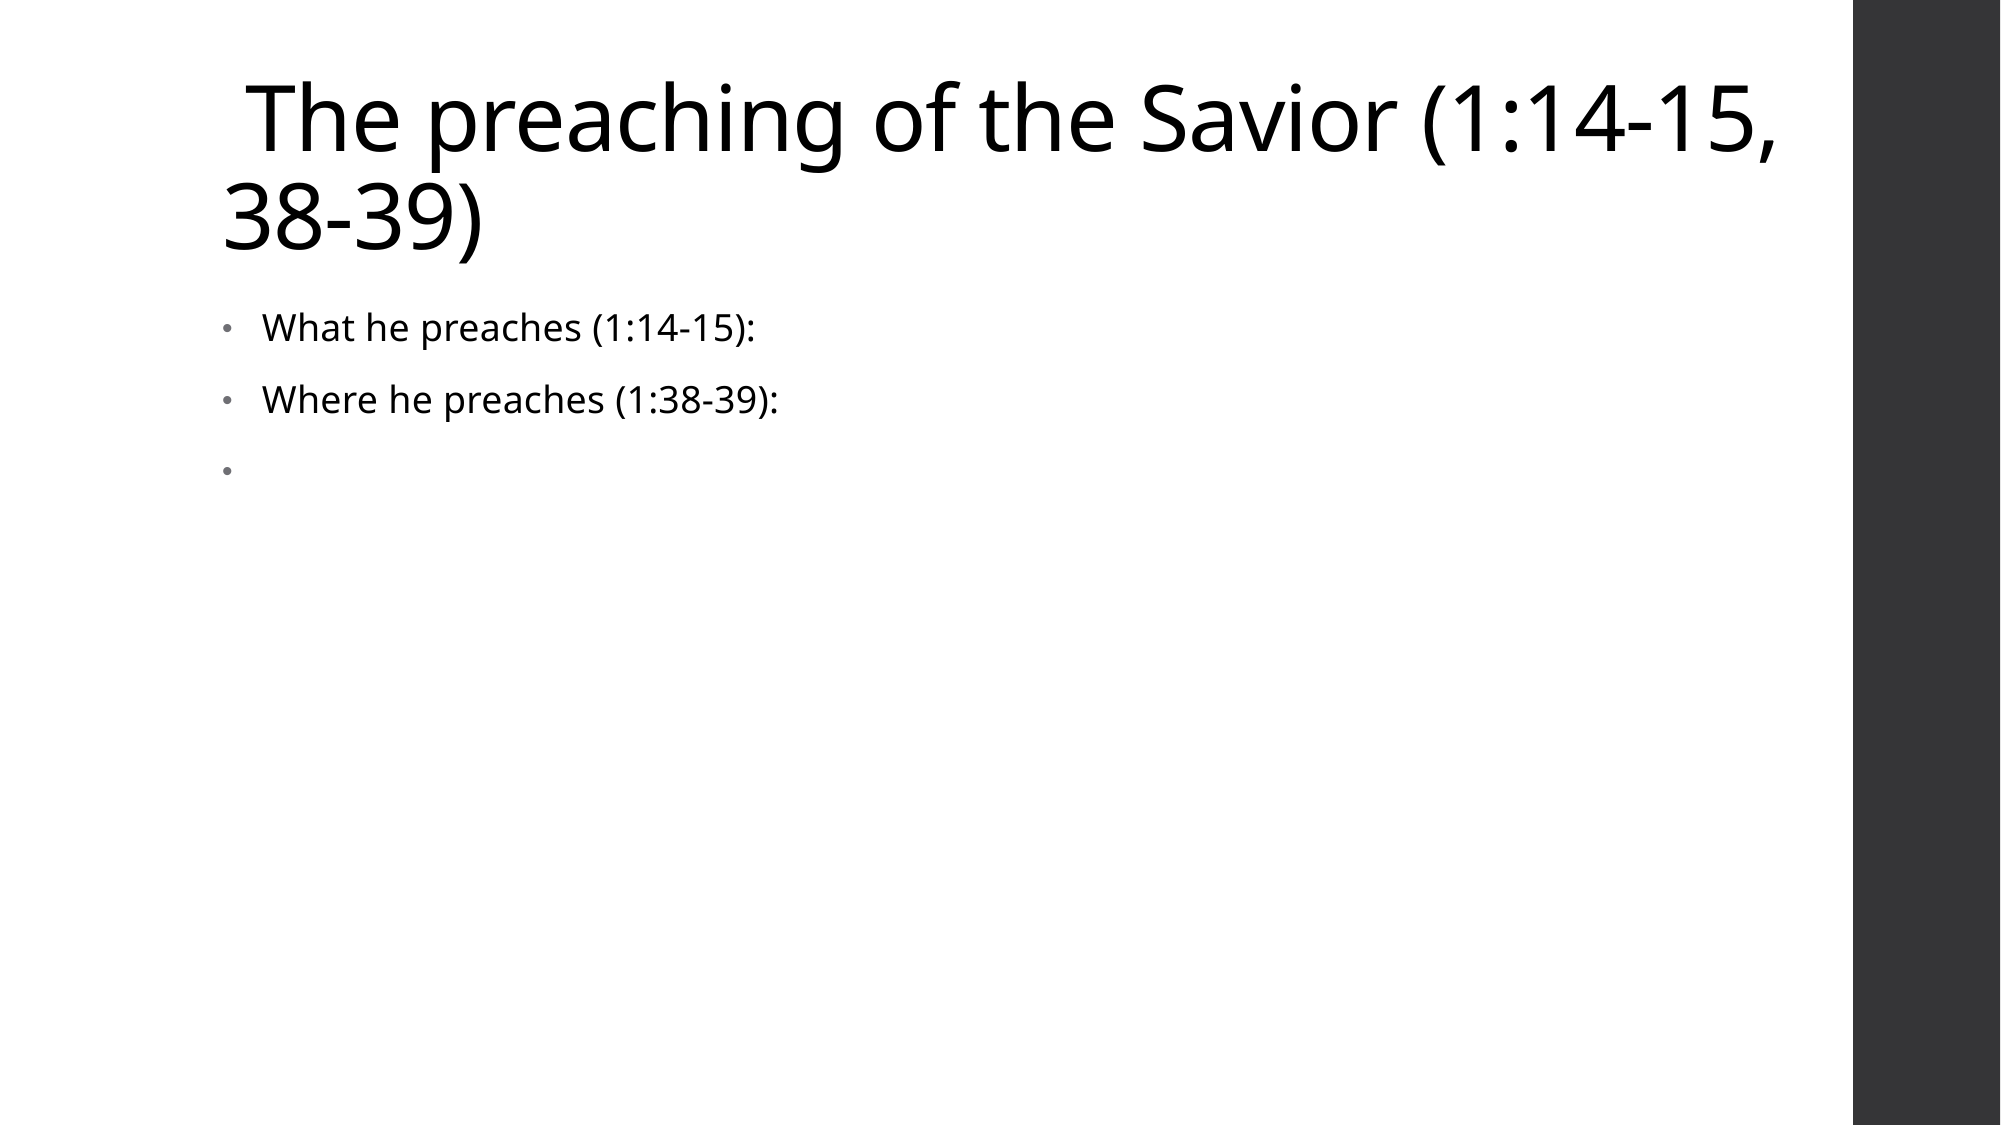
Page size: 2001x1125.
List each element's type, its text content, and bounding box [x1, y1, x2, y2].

title The preaching of the Savior (1:14-15, 38-39) [206, 60, 1797, 278]
list What he preaches (1:14-15): Where he preaches (1:38-39): [206, 299, 1617, 1014]
